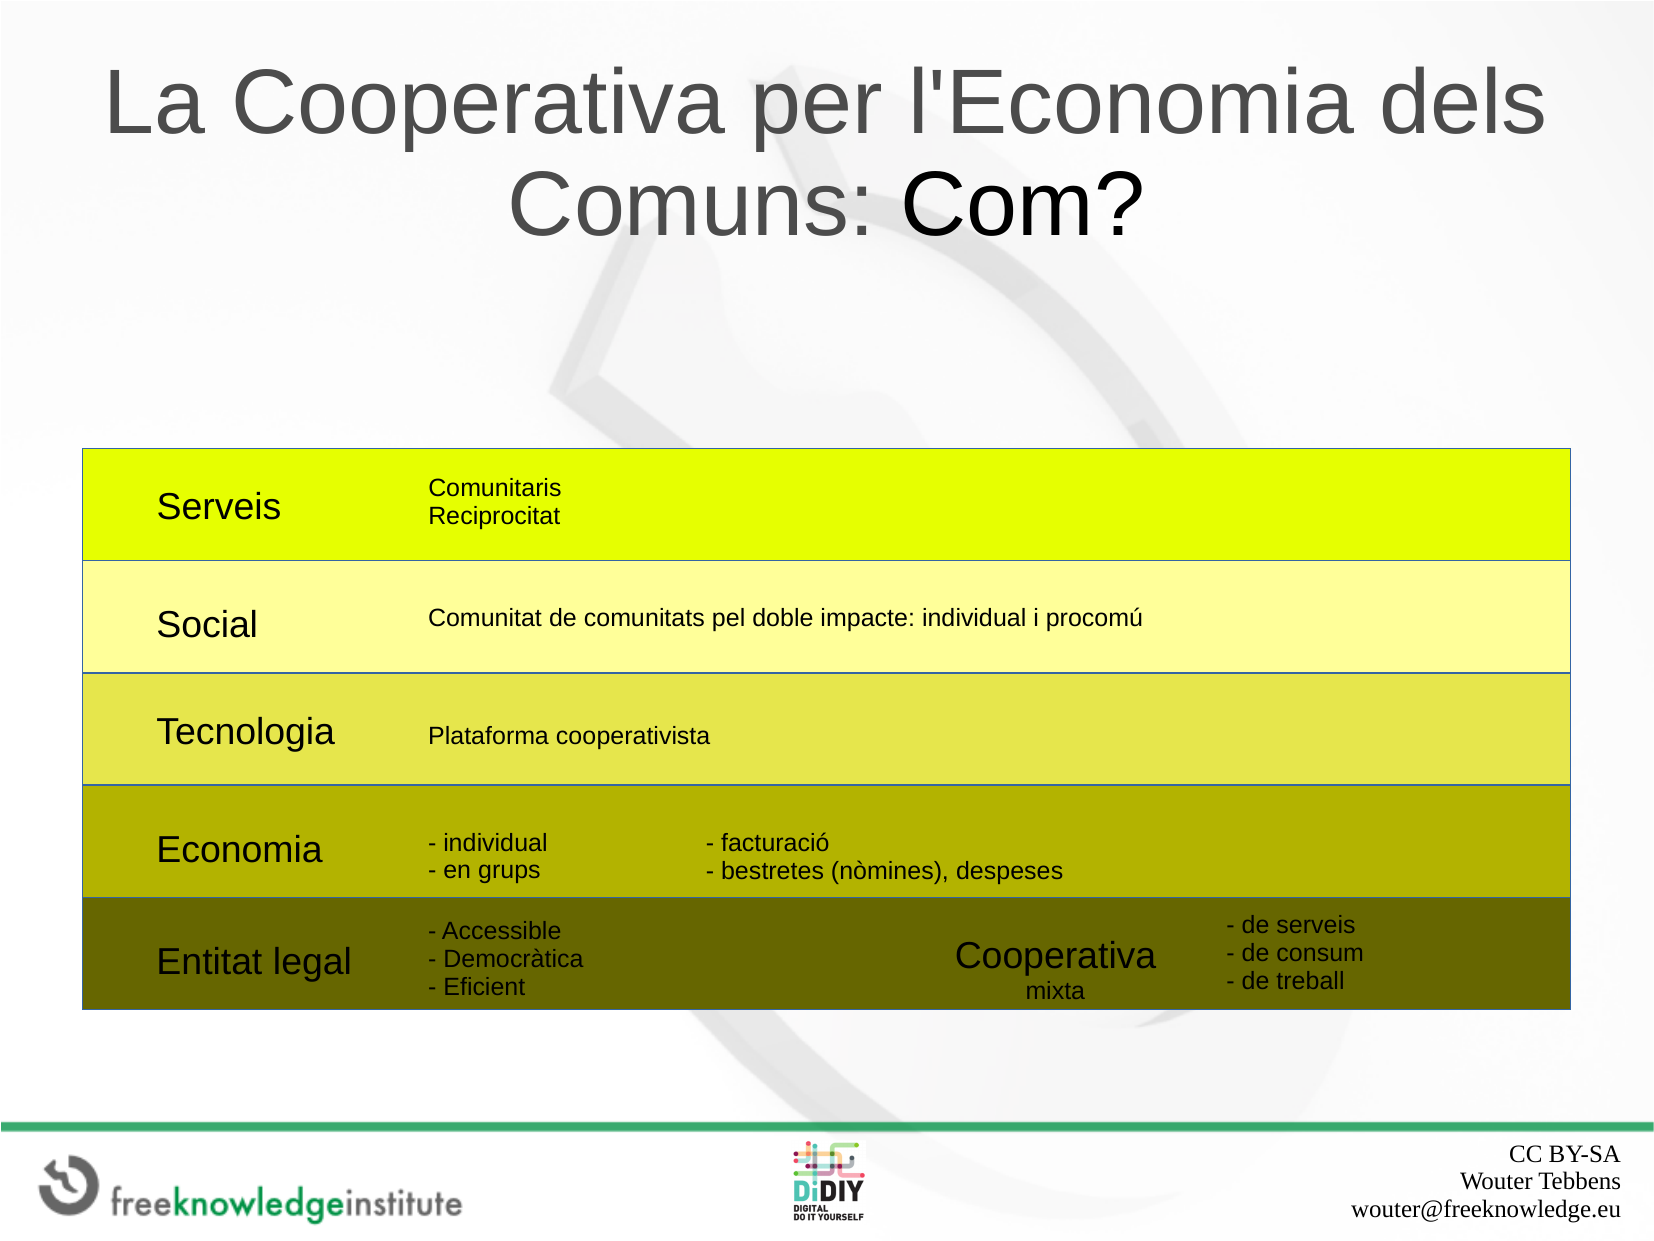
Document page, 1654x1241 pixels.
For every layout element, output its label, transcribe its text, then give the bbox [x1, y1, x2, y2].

text_box Cooperativa mixta [940, 927, 1172, 1013]
text_box Comunitaris Reciprocitat [413, 466, 577, 538]
text_box - de serveis - de consum - de treball [1211, 903, 1380, 1004]
text_box Plataforma cooperativista [413, 714, 727, 758]
text_box - facturació - bestretes (nòmines), despeses [691, 820, 1079, 893]
text_box Social [141, 596, 274, 654]
text_box Comunitat de comunitats pel doble impacte: individual i procomú [413, 596, 1160, 640]
text_box Serveis [141, 478, 297, 536]
text_box - Accessible - Democràtica - Eficient [413, 909, 599, 1009]
text_box [82, 448, 1571, 1010]
title La Cooperativa per l'Economia dels Comuns: Com? [82, 49, 1571, 257]
text_box Economia [141, 820, 338, 878]
picture [1, 1, 1654, 1241]
text_box Tecnologia [141, 702, 350, 760]
text_box Entitat legal [141, 933, 367, 990]
text_box - individual - en grups [413, 820, 563, 893]
